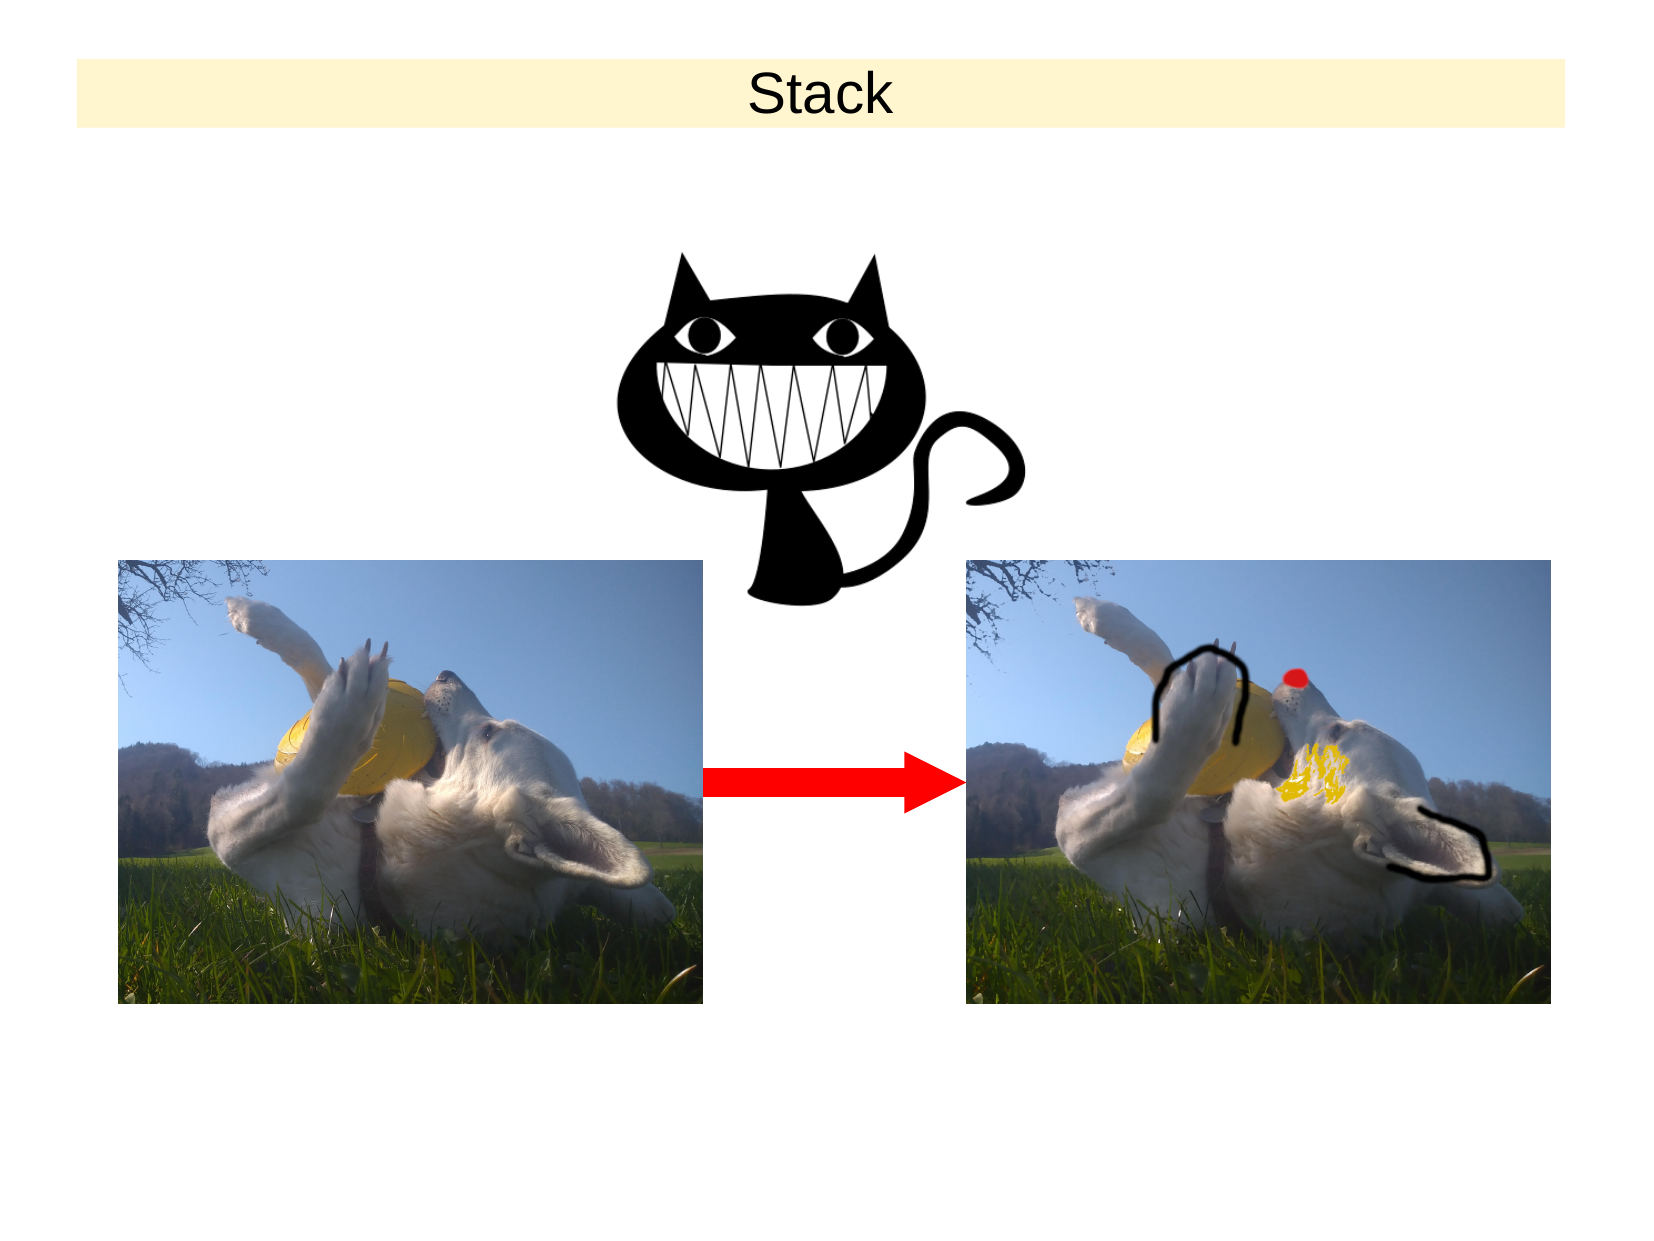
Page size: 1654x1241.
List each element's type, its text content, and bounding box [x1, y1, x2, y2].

title Stack [76, 59, 1565, 128]
picture [118, 206, 1551, 1004]
